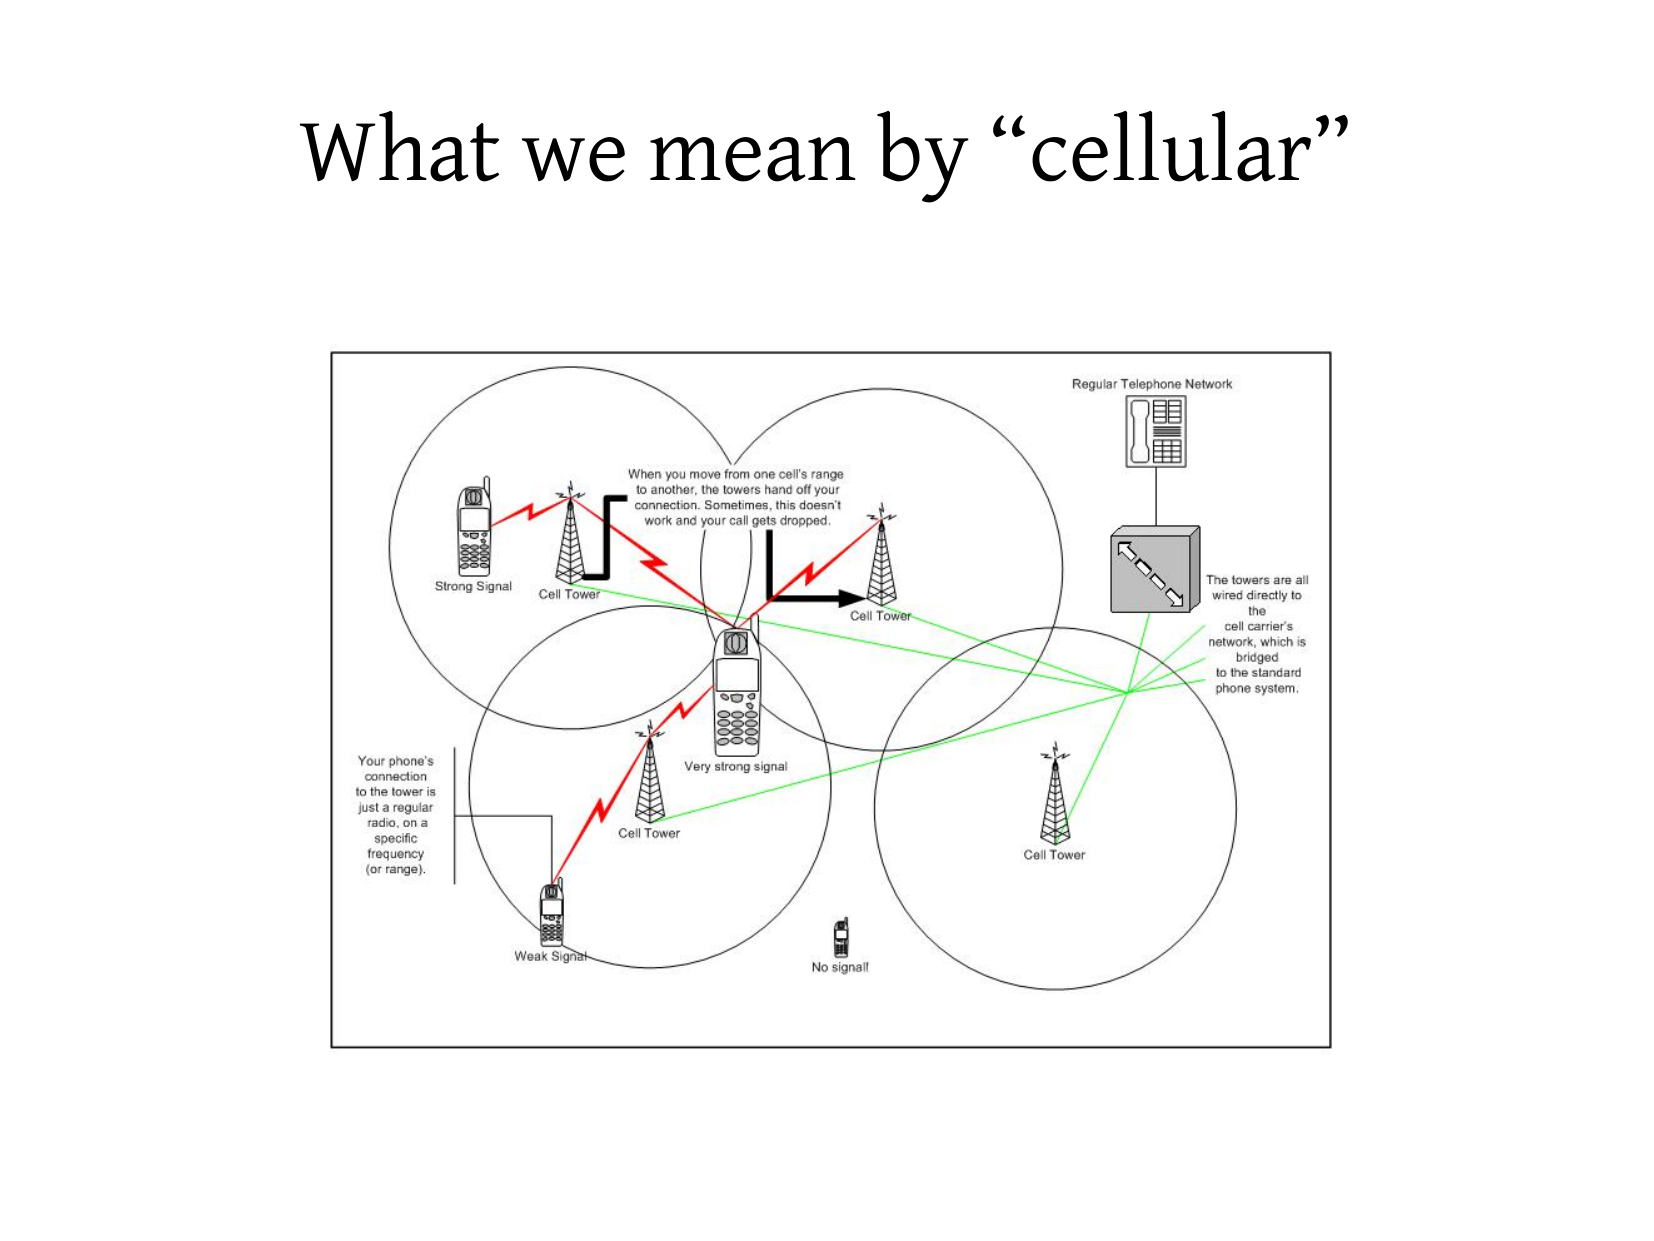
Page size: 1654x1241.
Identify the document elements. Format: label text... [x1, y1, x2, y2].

picture [330, 324, 1332, 1076]
title What we mean by “cellular” [82, 49, 1571, 257]
